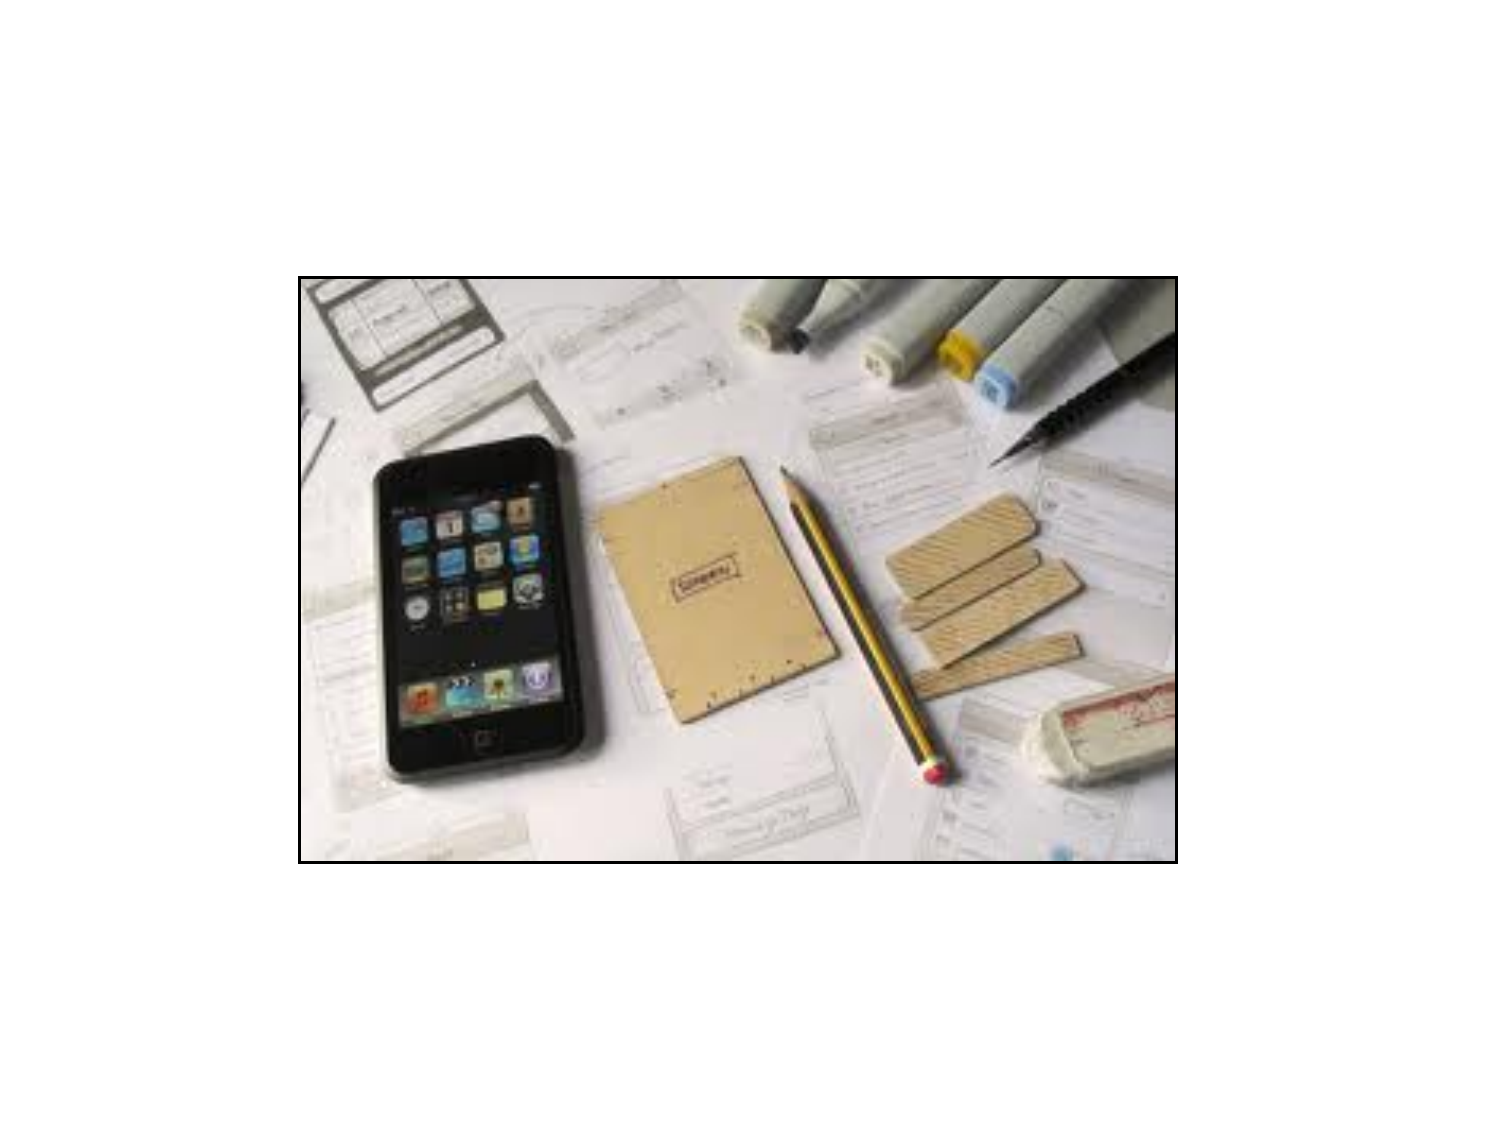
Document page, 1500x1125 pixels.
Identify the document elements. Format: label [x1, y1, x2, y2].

picture [301, 279, 1176, 862]
